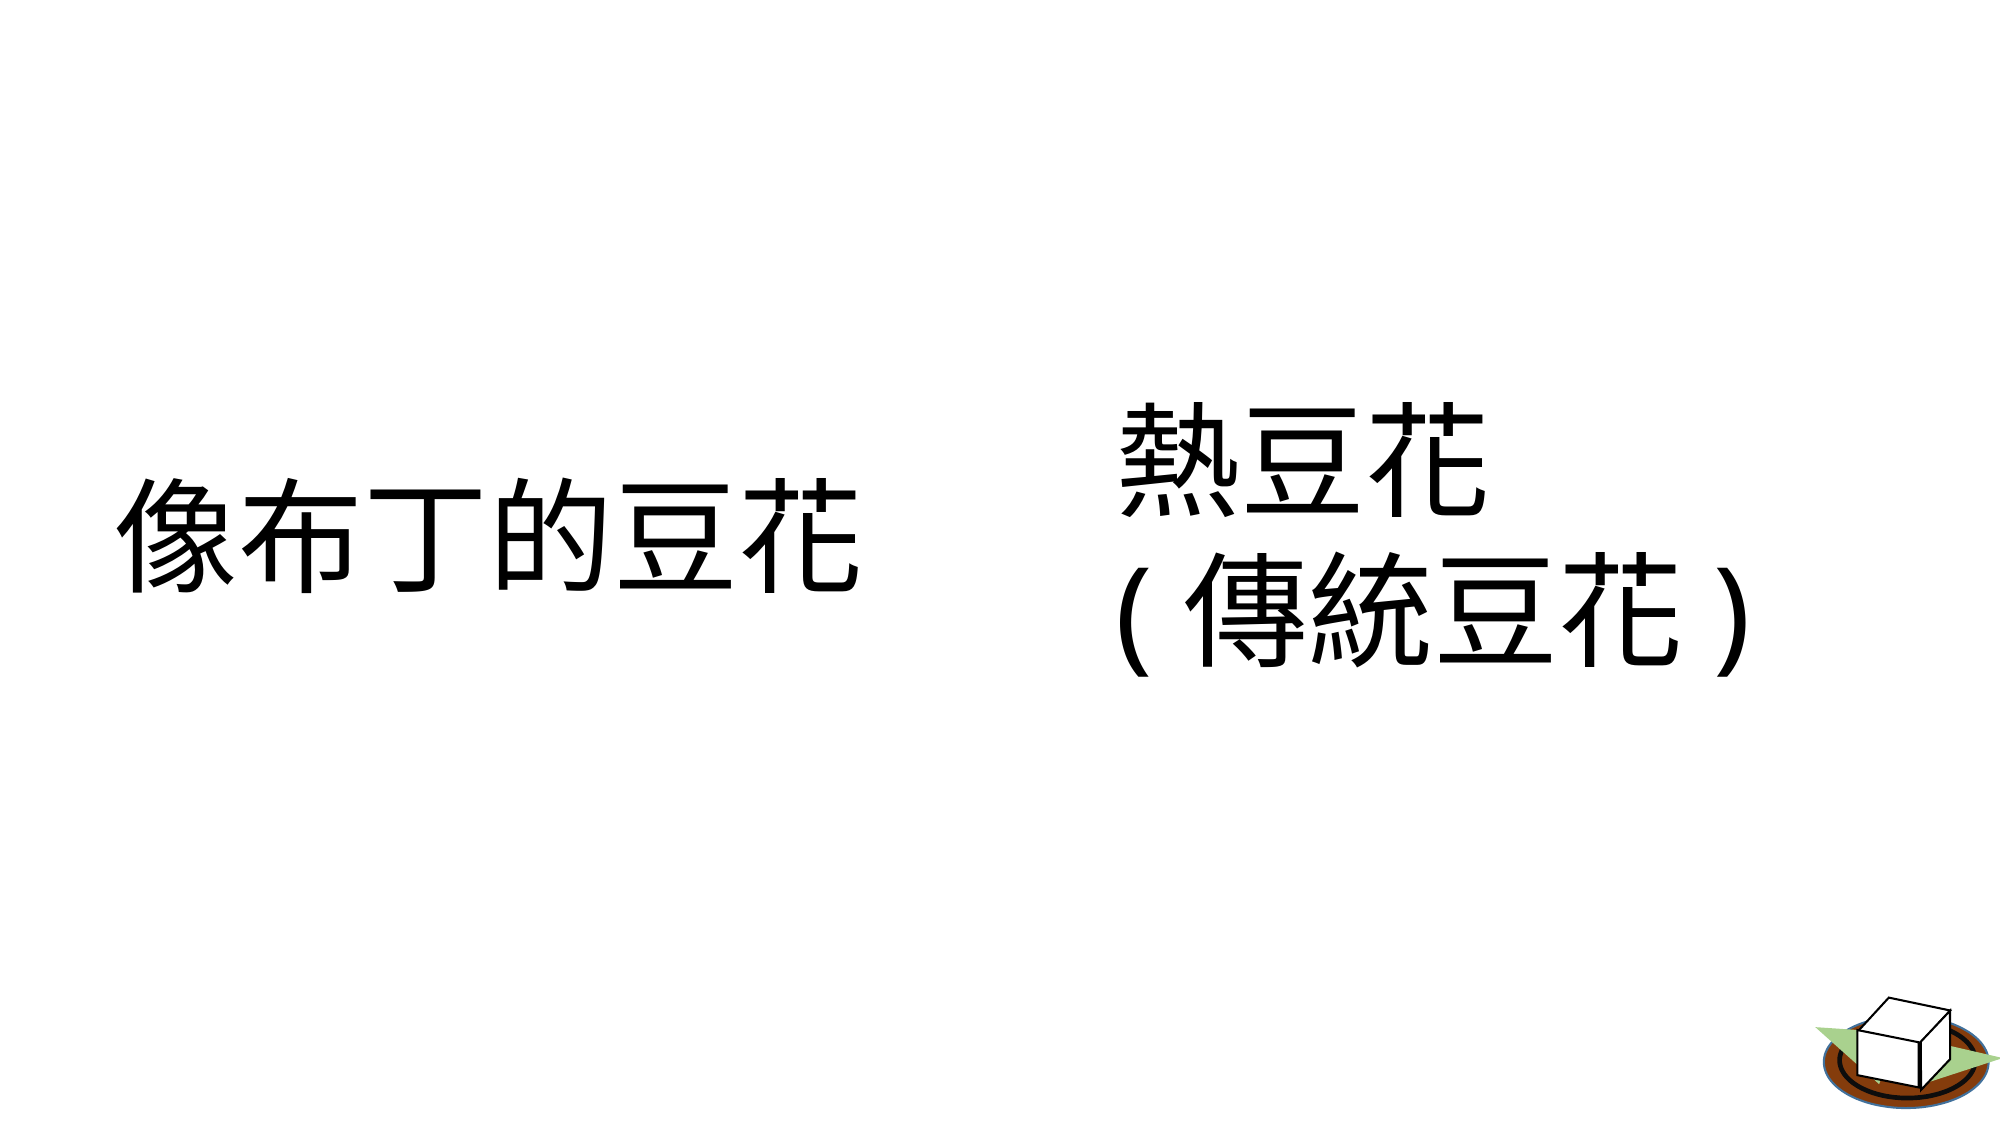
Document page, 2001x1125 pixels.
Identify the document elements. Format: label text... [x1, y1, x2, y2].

text_box 熱豆花 (傳統豆花) [1100, 374, 1951, 694]
text_box [1815, 997, 2000, 1109]
text_box 像布丁的豆花 [98, 450, 948, 618]
